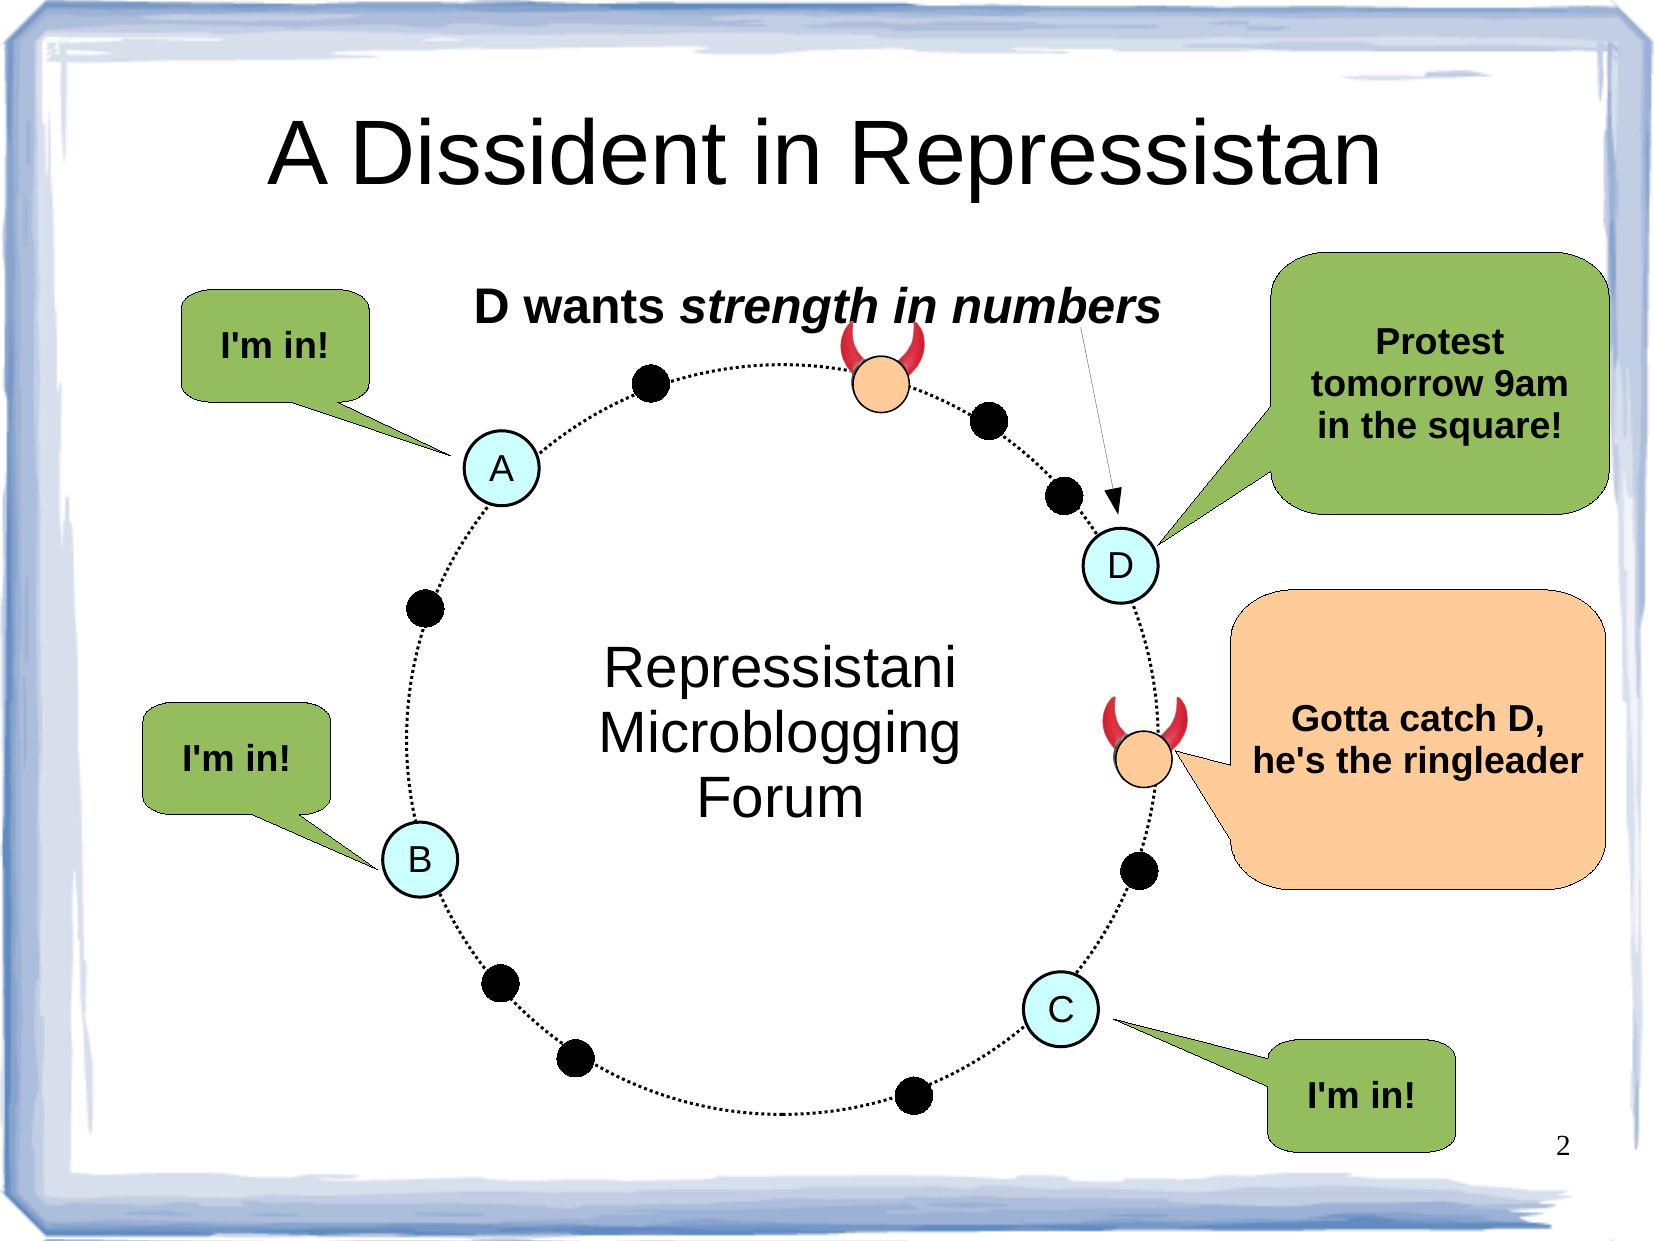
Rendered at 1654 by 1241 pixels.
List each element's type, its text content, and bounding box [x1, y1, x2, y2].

text_box Gotta catch D, he's the ringleader [1188, 589, 1606, 890]
text_box Protest tomorrow 9am in the square! [1157, 252, 1610, 546]
text_box [1045, 477, 1084, 515]
text_box [556, 1039, 595, 1077]
text_box C [1023, 971, 1099, 1047]
picture [0, 0, 1654, 1241]
text_box D [1083, 528, 1159, 604]
text_box I'm in! [181, 289, 451, 456]
text_box [406, 589, 445, 628]
text_box [1115, 731, 1173, 788]
text_box A [464, 430, 540, 506]
text_box B [382, 822, 458, 898]
title A Dissident in Repressistan [82, 57, 1571, 249]
text_box I'm in! [1113, 1019, 1456, 1153]
text_box Repressistani Microblogging Forum [518, 627, 1044, 838]
text_box [895, 1076, 933, 1115]
text_box [970, 402, 1008, 440]
text_box [481, 964, 520, 1002]
text_box D wants strength in numbers [405, 270, 1231, 342]
text_box [1120, 852, 1159, 890]
text_box [852, 356, 910, 413]
text_box [632, 364, 670, 403]
text_box I'm in! [142, 702, 378, 870]
